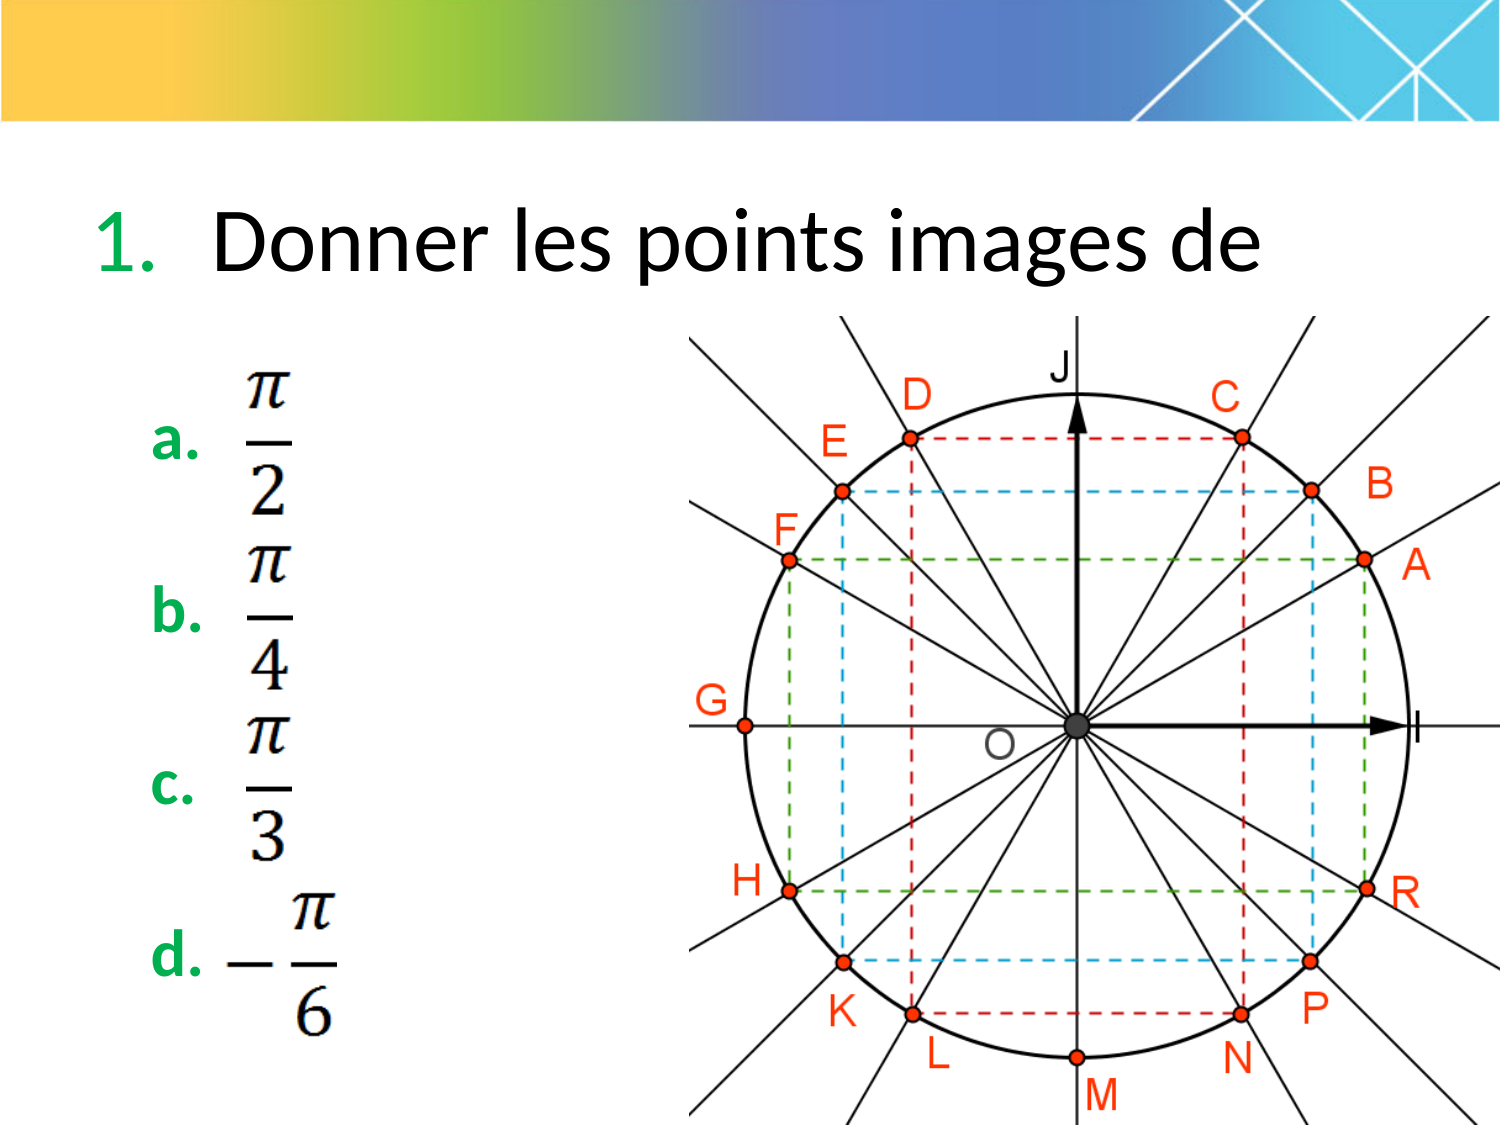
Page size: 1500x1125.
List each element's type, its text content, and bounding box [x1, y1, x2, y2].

picture [246, 363, 292, 529]
title Donner les points images de [75, 164, 1426, 305]
picture [247, 537, 293, 704]
text_box a. b. c. d. [135, 385, 689, 998]
picture [689, 316, 1500, 1125]
picture [222, 884, 337, 1053]
picture [0, 0, 1500, 123]
picture [246, 708, 292, 877]
